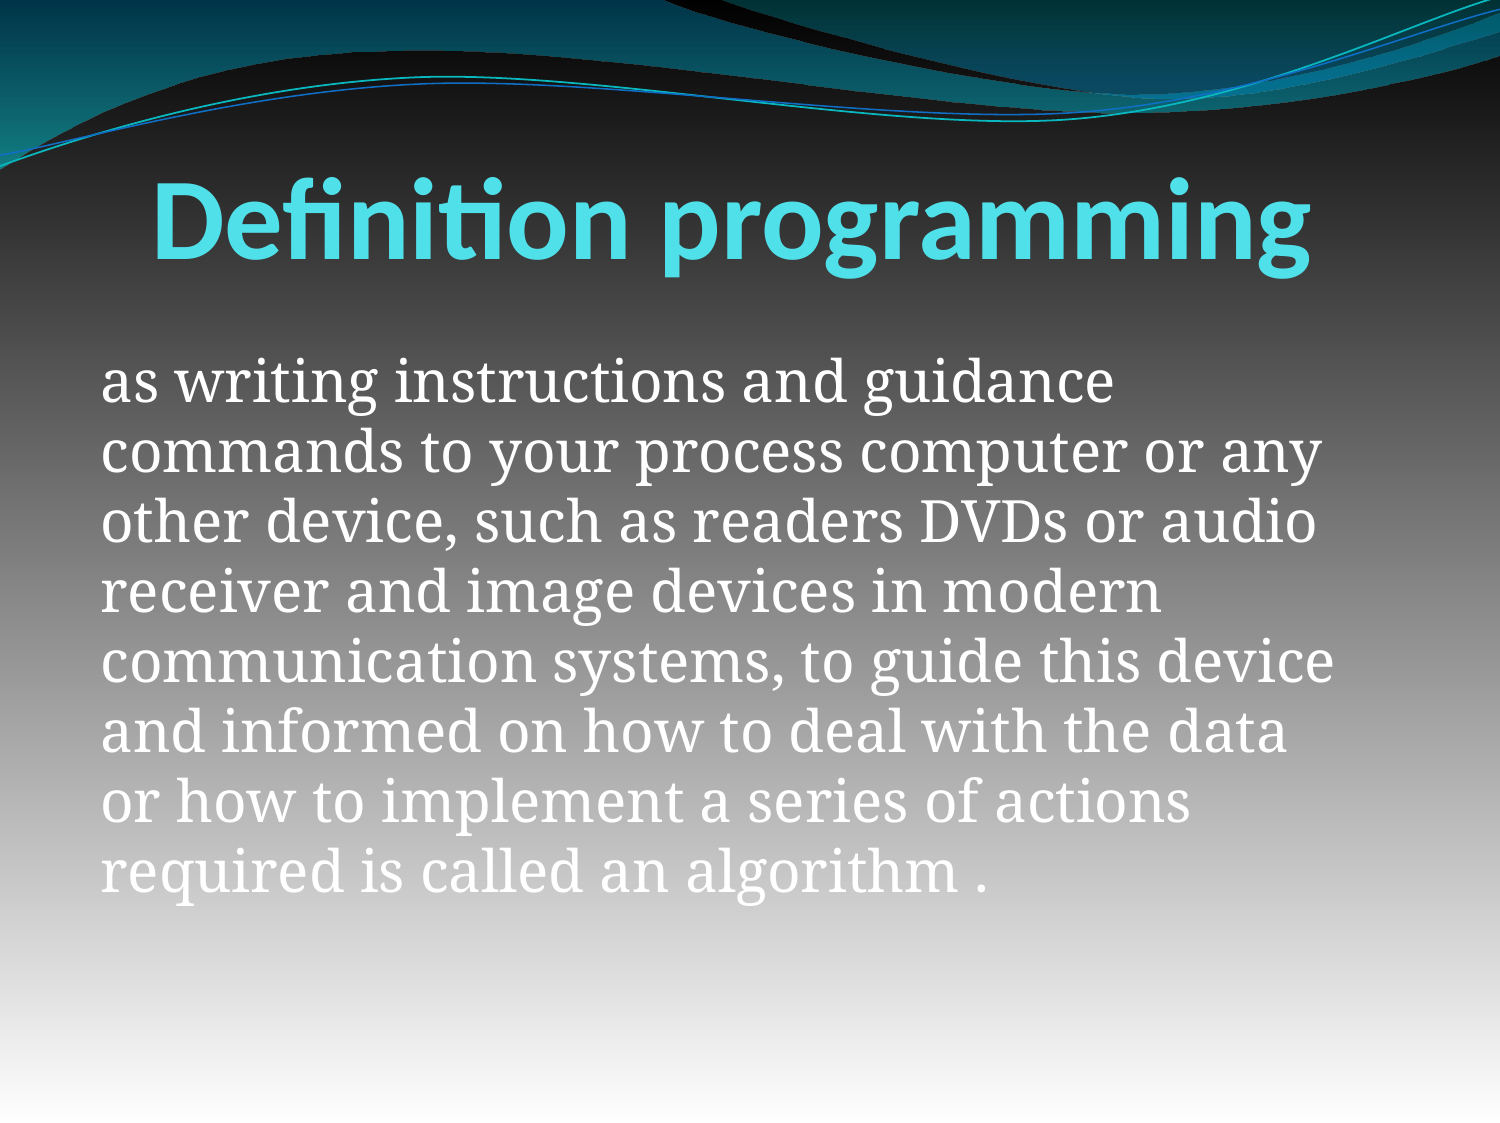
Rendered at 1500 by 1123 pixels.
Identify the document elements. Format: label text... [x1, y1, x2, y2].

title Definition programming [41, 42, 1317, 284]
subtitle as writing instructions and guidance commands to your process computer or any other device, such as readers DVDs or audio receiver and image devices in modern communication systems, to guide this device and informed on how to deal with the data or how to implement a series of actions required is called an algorithm . [100, 337, 1353, 986]
